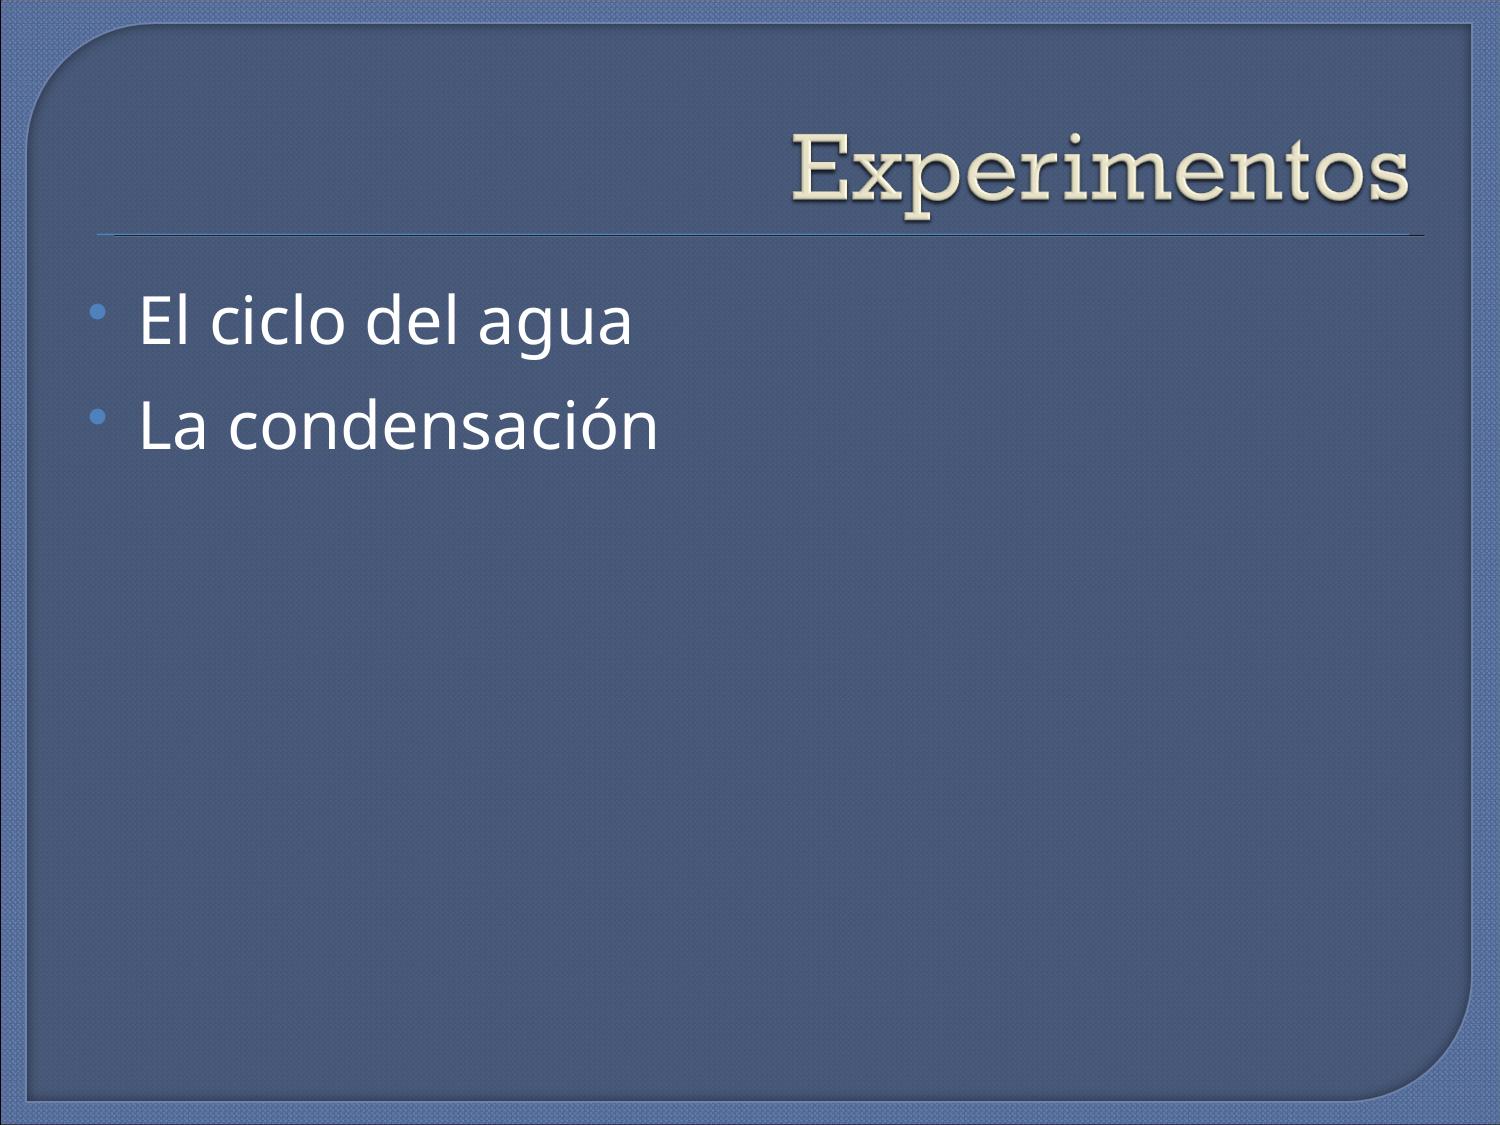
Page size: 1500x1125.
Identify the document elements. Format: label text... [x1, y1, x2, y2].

picture [0, 0, 1500, 1125]
text_box [73, 40, 1476, 233]
list El ciclo del agua La condensación [75, 270, 1426, 1013]
